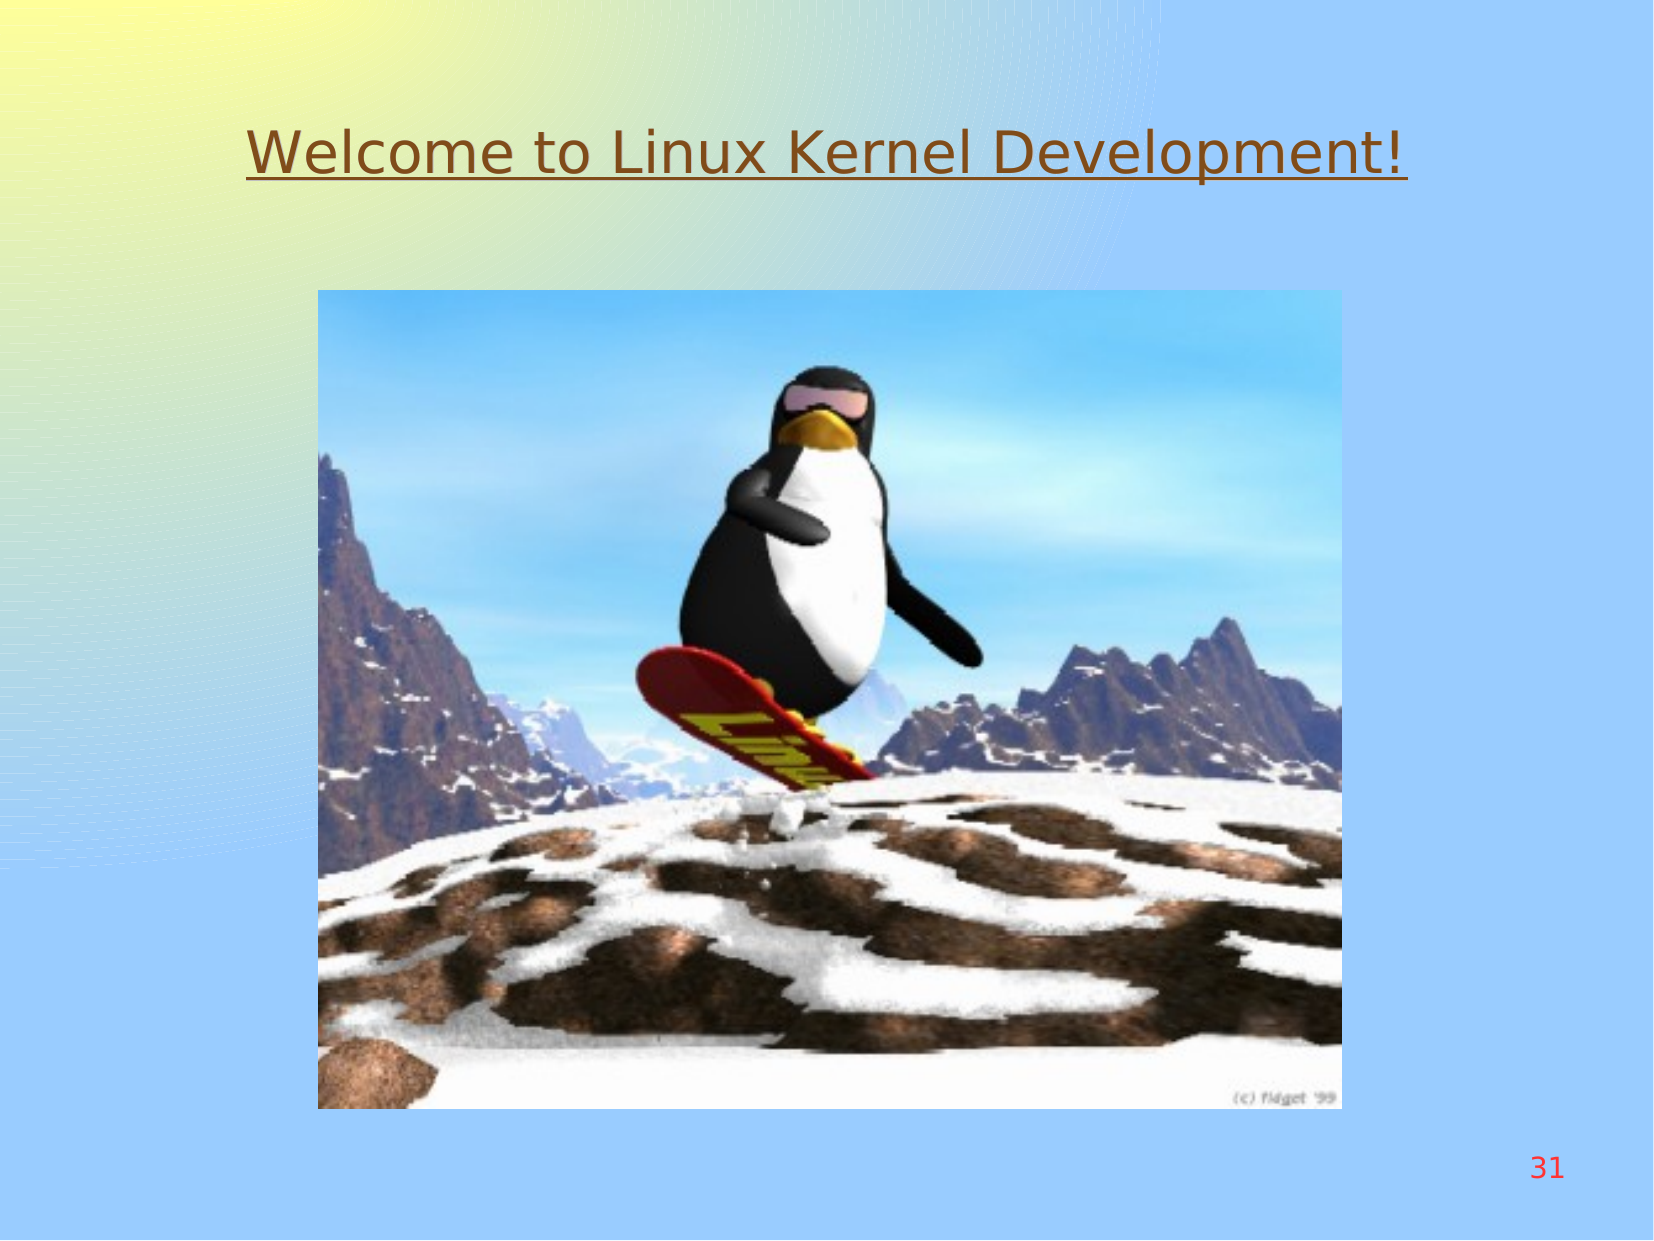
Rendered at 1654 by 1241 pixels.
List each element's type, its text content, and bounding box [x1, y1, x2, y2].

title Welcome to Linux Kernel Development! [82, 49, 1571, 257]
picture [318, 290, 1342, 1109]
